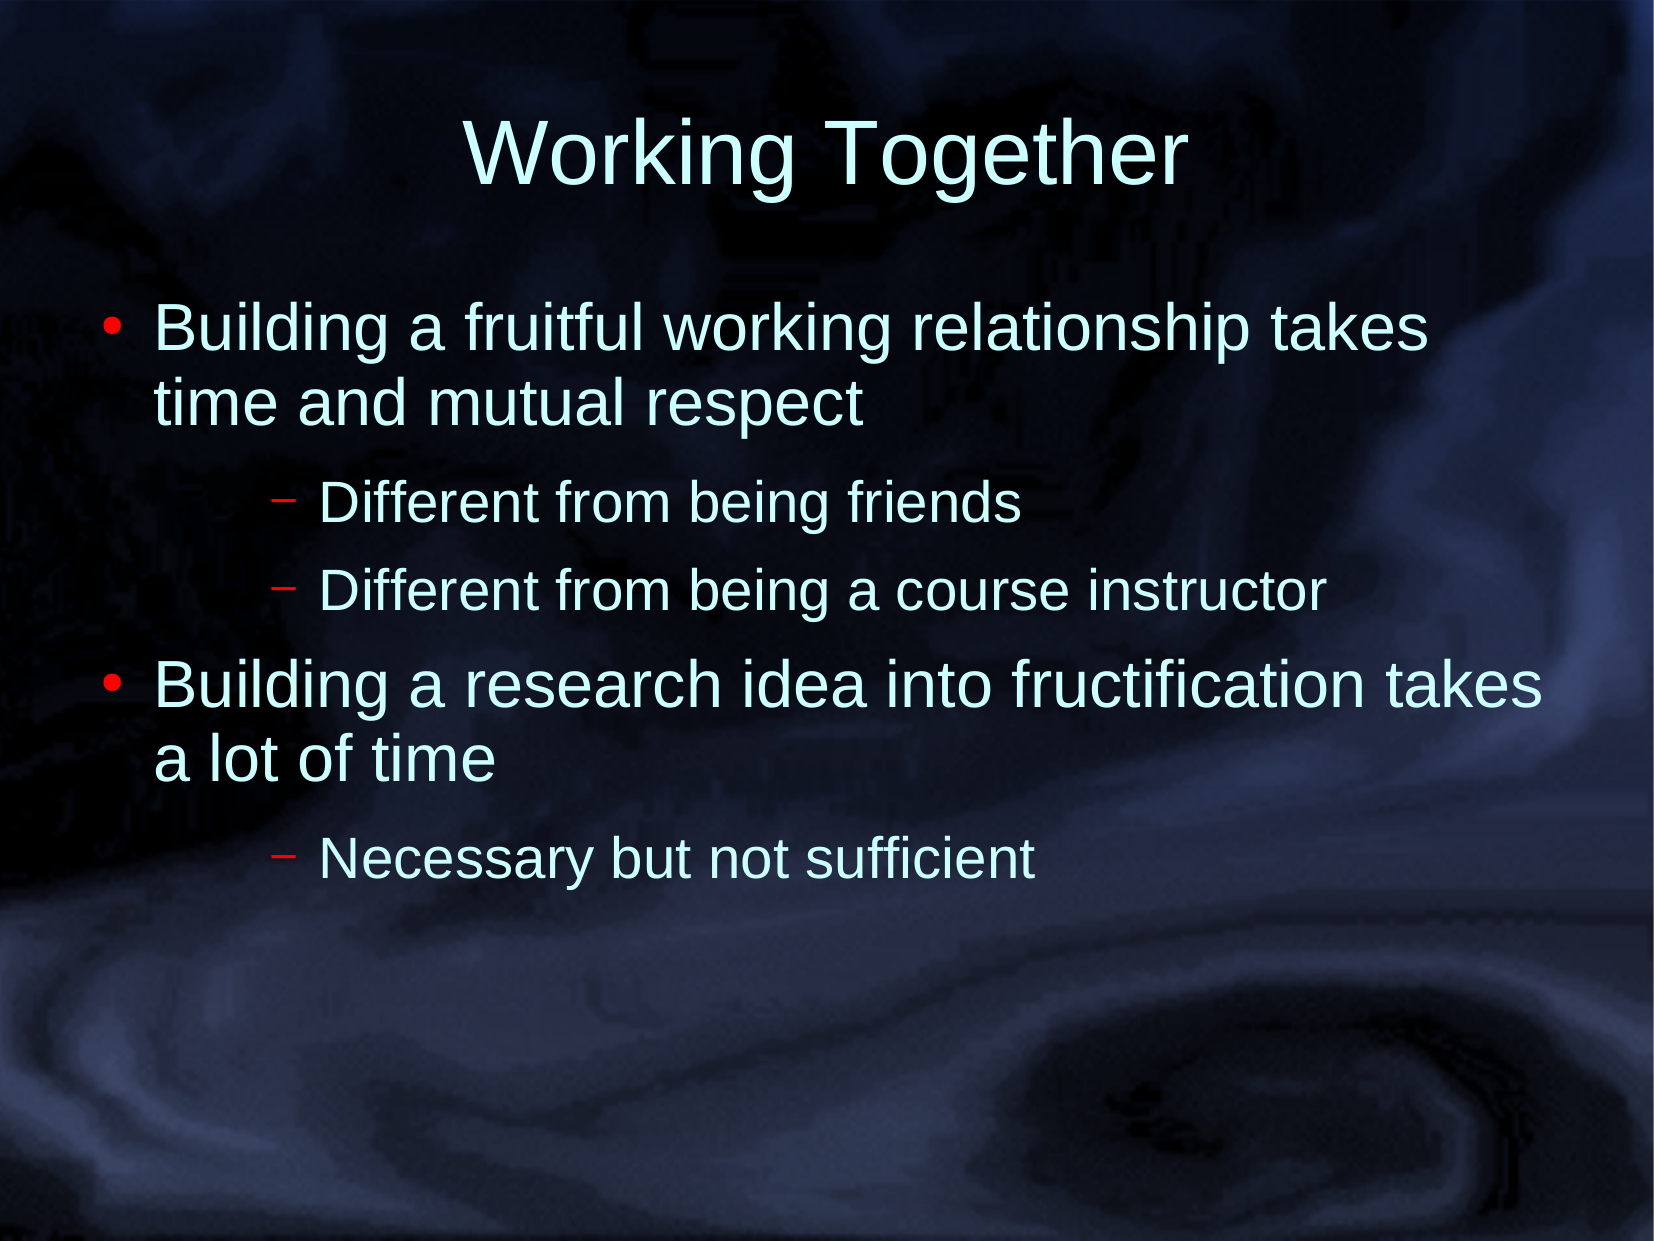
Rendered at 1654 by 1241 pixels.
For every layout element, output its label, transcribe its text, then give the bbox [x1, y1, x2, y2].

picture [0, 0, 1654, 1241]
list Building a fruitful working relationship takes time and mutual respect Different from being friends Different from being a course instructor Building a research idea into fructification takes a lot of time Necessary but not sufficient [82, 290, 1571, 1094]
title Working Together [82, 56, 1571, 250]
